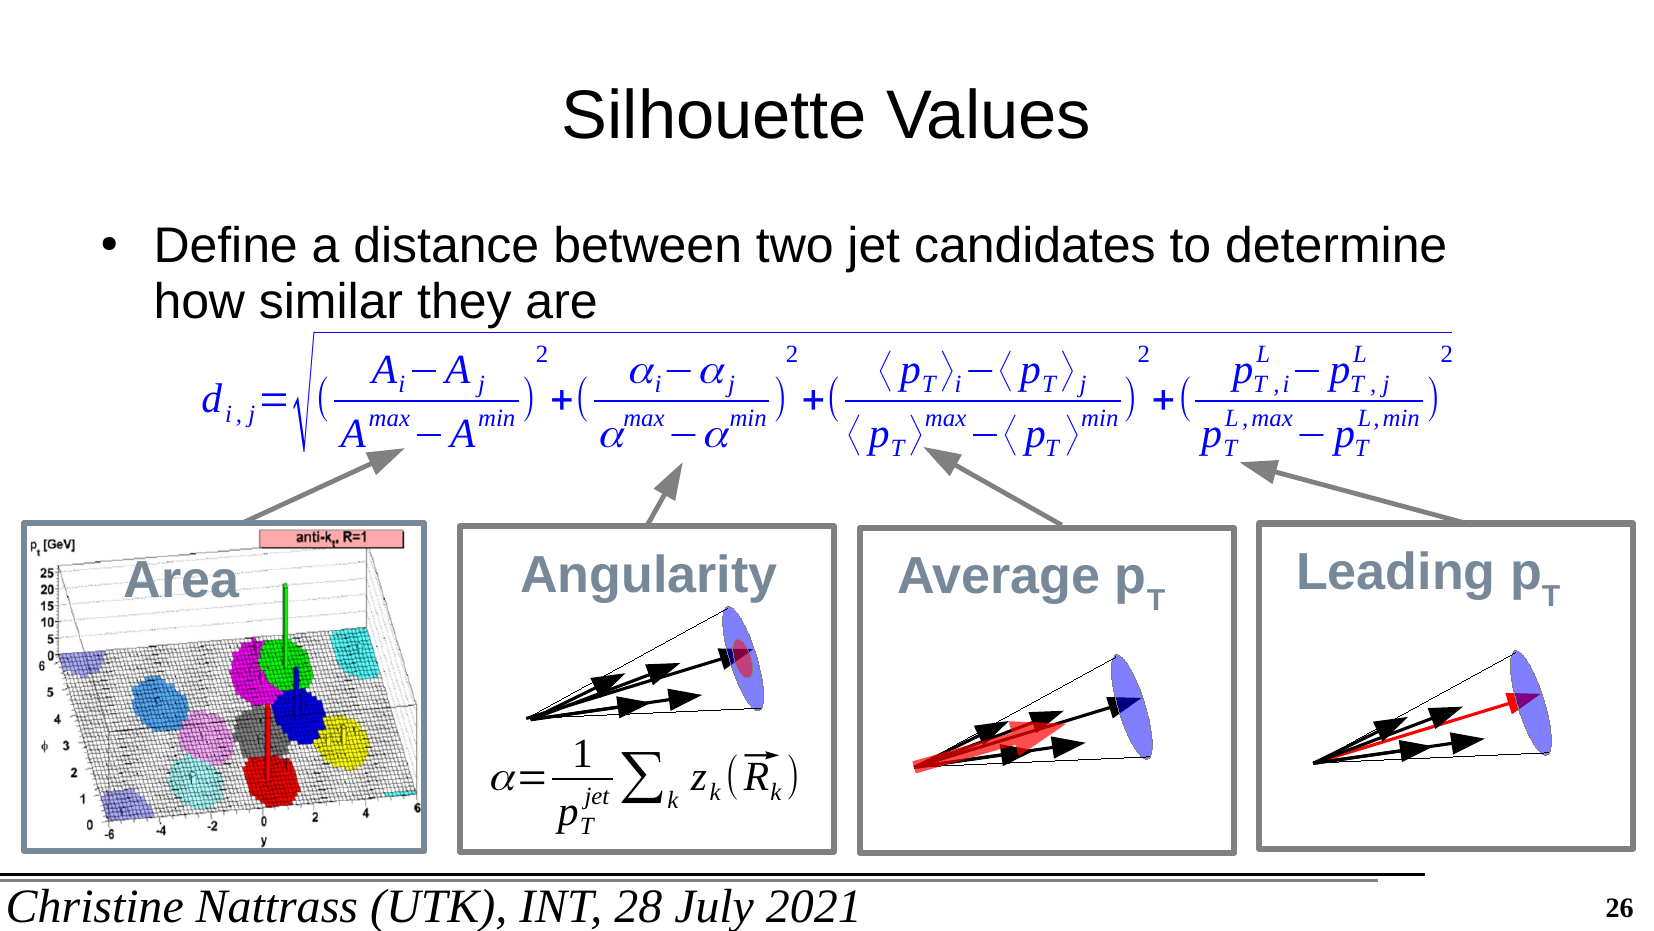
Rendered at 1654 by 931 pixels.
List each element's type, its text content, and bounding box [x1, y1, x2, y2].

text_box Leading pT [1281, 535, 1596, 621]
title Silhouette Values [82, 37, 1571, 193]
text_box [1111, 654, 1153, 760]
chart [481, 729, 806, 840]
list Define a distance between two jet candidates to determine how similar they are [82, 217, 1538, 342]
chart [195, 330, 1459, 463]
text_box Average pT [882, 539, 1197, 625]
text_box [722, 606, 764, 711]
text_box Area [108, 543, 276, 617]
text_box Angularity [505, 537, 820, 614]
picture [27, 526, 422, 849]
text_box [1510, 650, 1552, 756]
